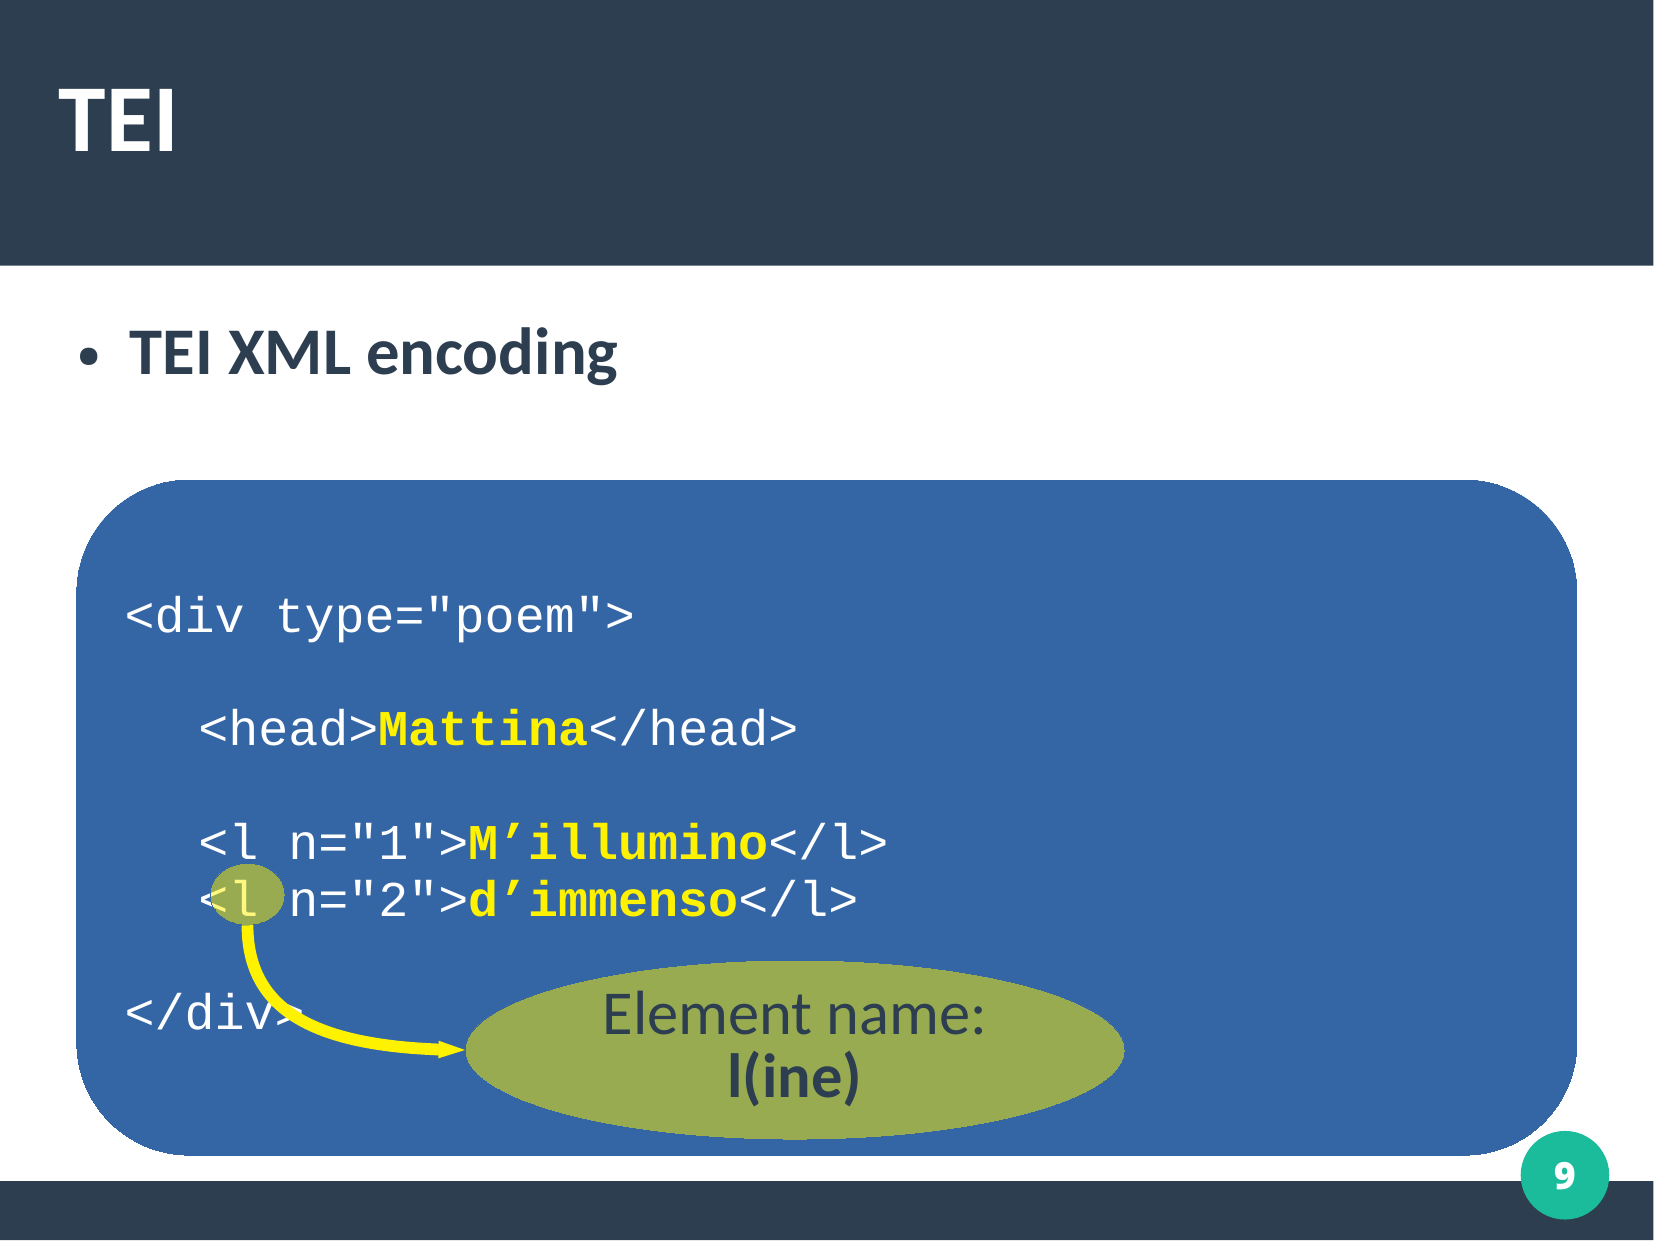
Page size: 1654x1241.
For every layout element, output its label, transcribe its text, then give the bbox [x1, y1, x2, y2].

text_box <div type="poem"> <head>Mattina</head> <l n="1">M’illumino</l> <l n="2">d’immenso</l> </div> [76, 480, 1577, 1156]
text_box Element name: l(ine) [465, 960, 1126, 1141]
list TEI XML encoding [59, 324, 1577, 406]
text_box [210, 863, 286, 925]
title TEI [59, 49, 1595, 207]
